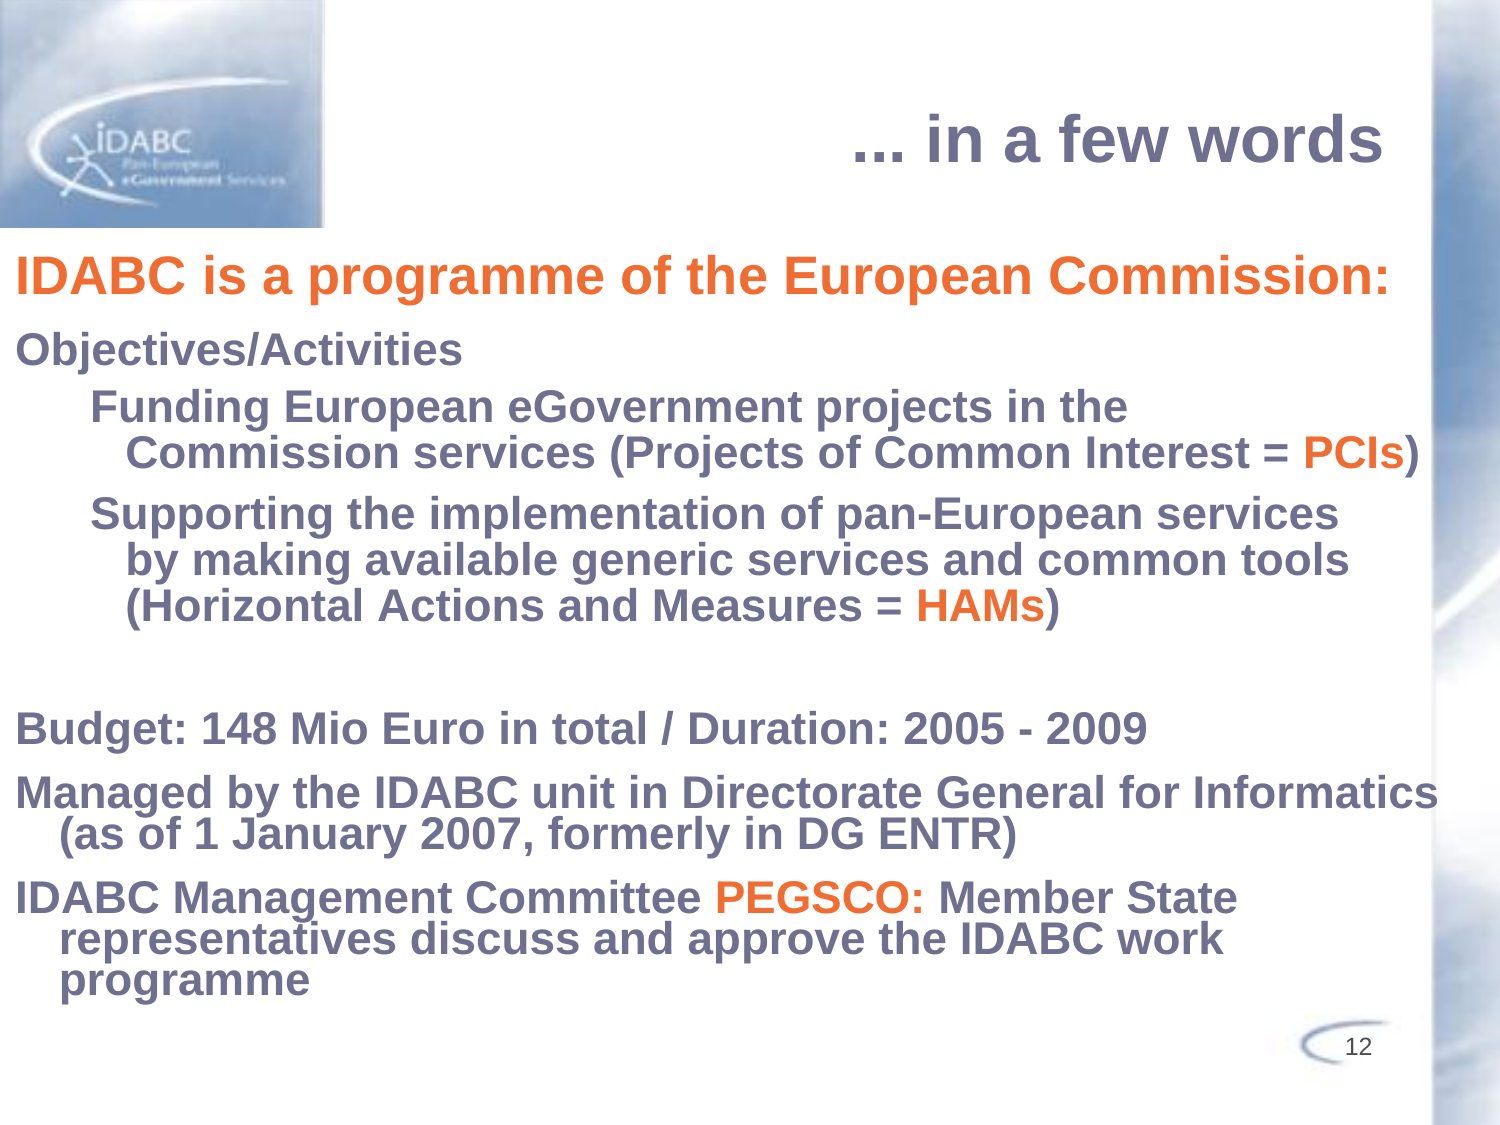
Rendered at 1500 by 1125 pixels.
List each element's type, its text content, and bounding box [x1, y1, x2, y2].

list IDABC is a programme of the European Commission: Objectives/Activities Funding European eGovernment projects in the Commission services (Projects of Common Interest = PCIs) Supporting the implementation of pan-European services by making available generic services and common tools (Horizontal Actions and Measures = HAMs) Budget: 148 Mio Euro in total / Duration: 2005 - 2009 Managed by the IDABC unit in Directorate General for Informatics (as of 1 January 2007, formerly in DG ENTR) IDABC Management Committee PEGSCO: Member State representatives discuss and approve the IDABC work programme [0, 243, 1483, 1056]
title ... in a few words [624, 78, 1401, 201]
